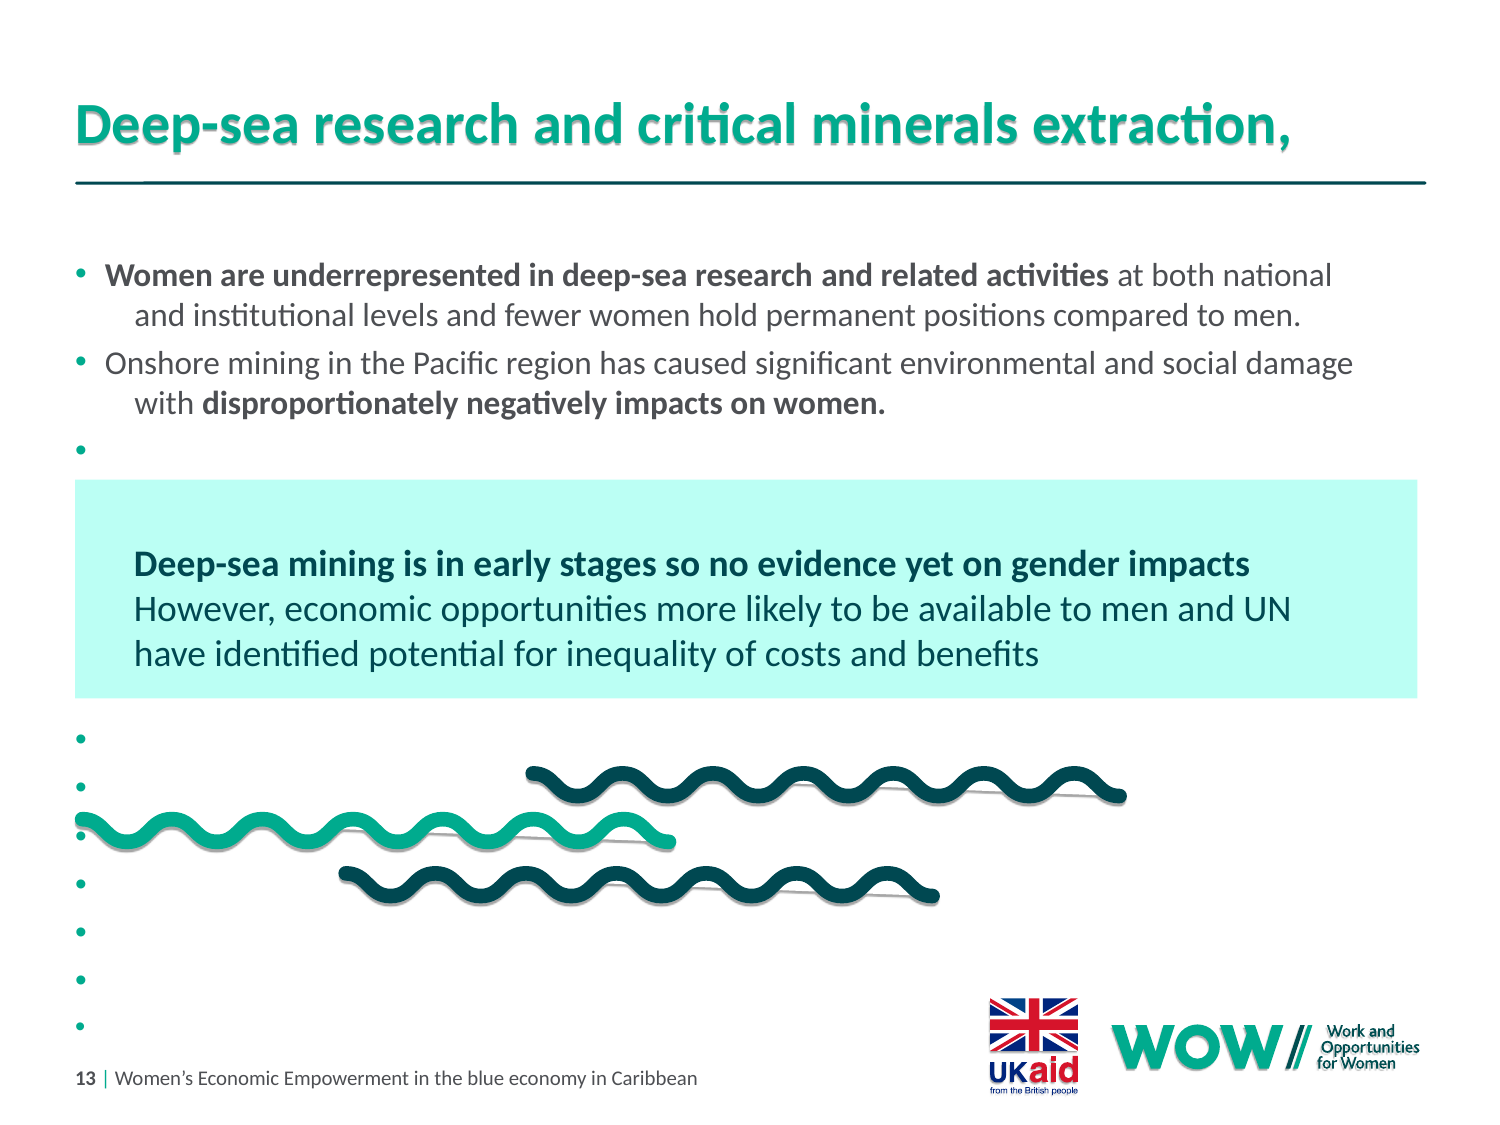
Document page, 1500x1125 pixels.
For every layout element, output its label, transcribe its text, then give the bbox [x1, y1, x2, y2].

text_box [18, 224, 1431, 1036]
text_box Deep-sea mining is in early stages so no evidence yet on gender impacts However, economic opportunities more likely to be available to men and UN have identified potential for inequality of costs and benefits [75, 479, 1418, 699]
text_box Women are underrepresented in deep-sea research and related activities at both national and institutional levels and fewer women hold permanent positions compared to men. Onshore mining in the Pacific region has caused significant environmental and social damage with disproportionately negatively impacts on women. [75, 253, 1371, 479]
title Deep-sea research and critical minerals extraction, [75, 41, 1424, 156]
text_box 13 | Women’s Economic Empowerment in the blue economy in Caribbean [75, 1032, 852, 1093]
picture [19, 698, 1182, 967]
